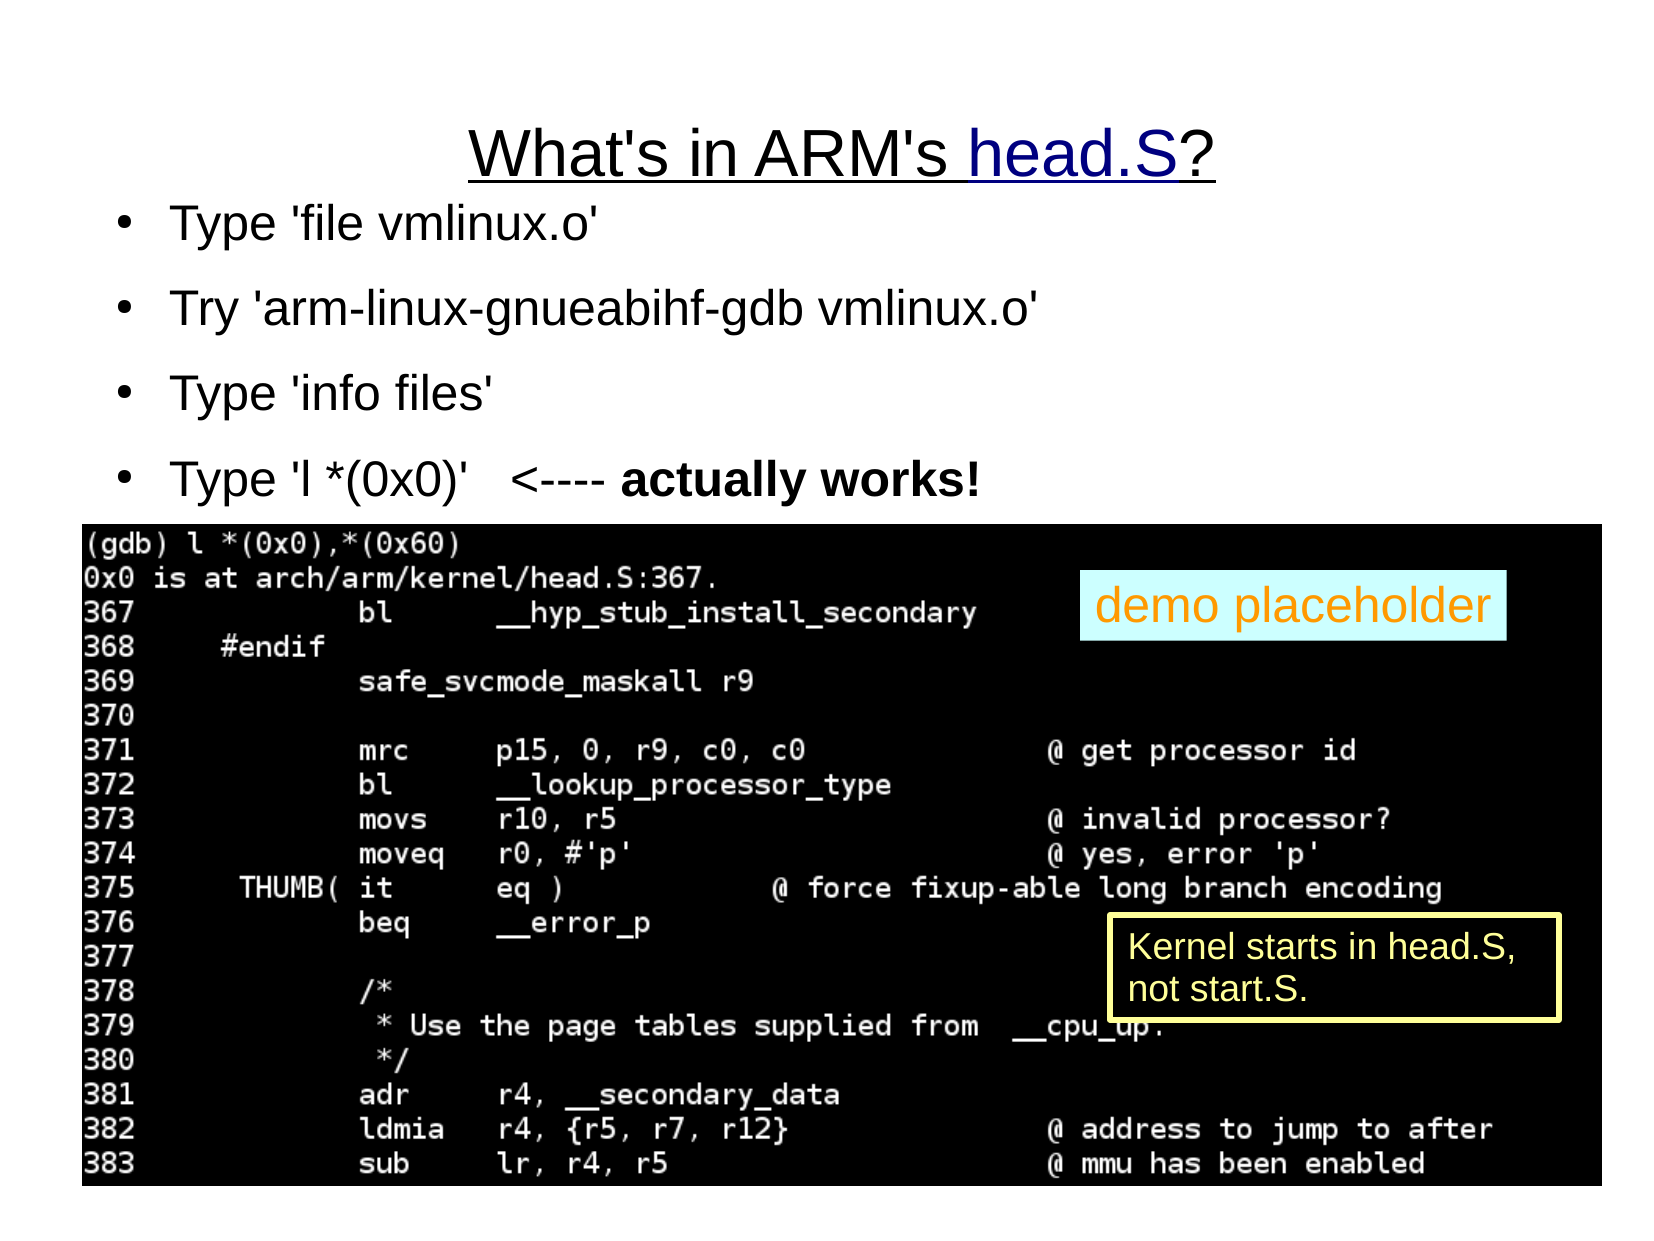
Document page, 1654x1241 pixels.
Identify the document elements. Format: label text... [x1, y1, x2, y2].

list Type 'file vmlinux.o' Try 'arm-linux-gnueabihf-gdb vmlinux.o' Type 'info files' Type 'l *(0x0)' <---- actually works! [97, 195, 1586, 524]
title What's in ARM's head.S? [97, 49, 1586, 195]
text_box demo placeholder [1080, 570, 1507, 632]
picture [82, 524, 1602, 1186]
text_box Kernel starts in head.S, not start.S. [1110, 915, 1559, 1020]
